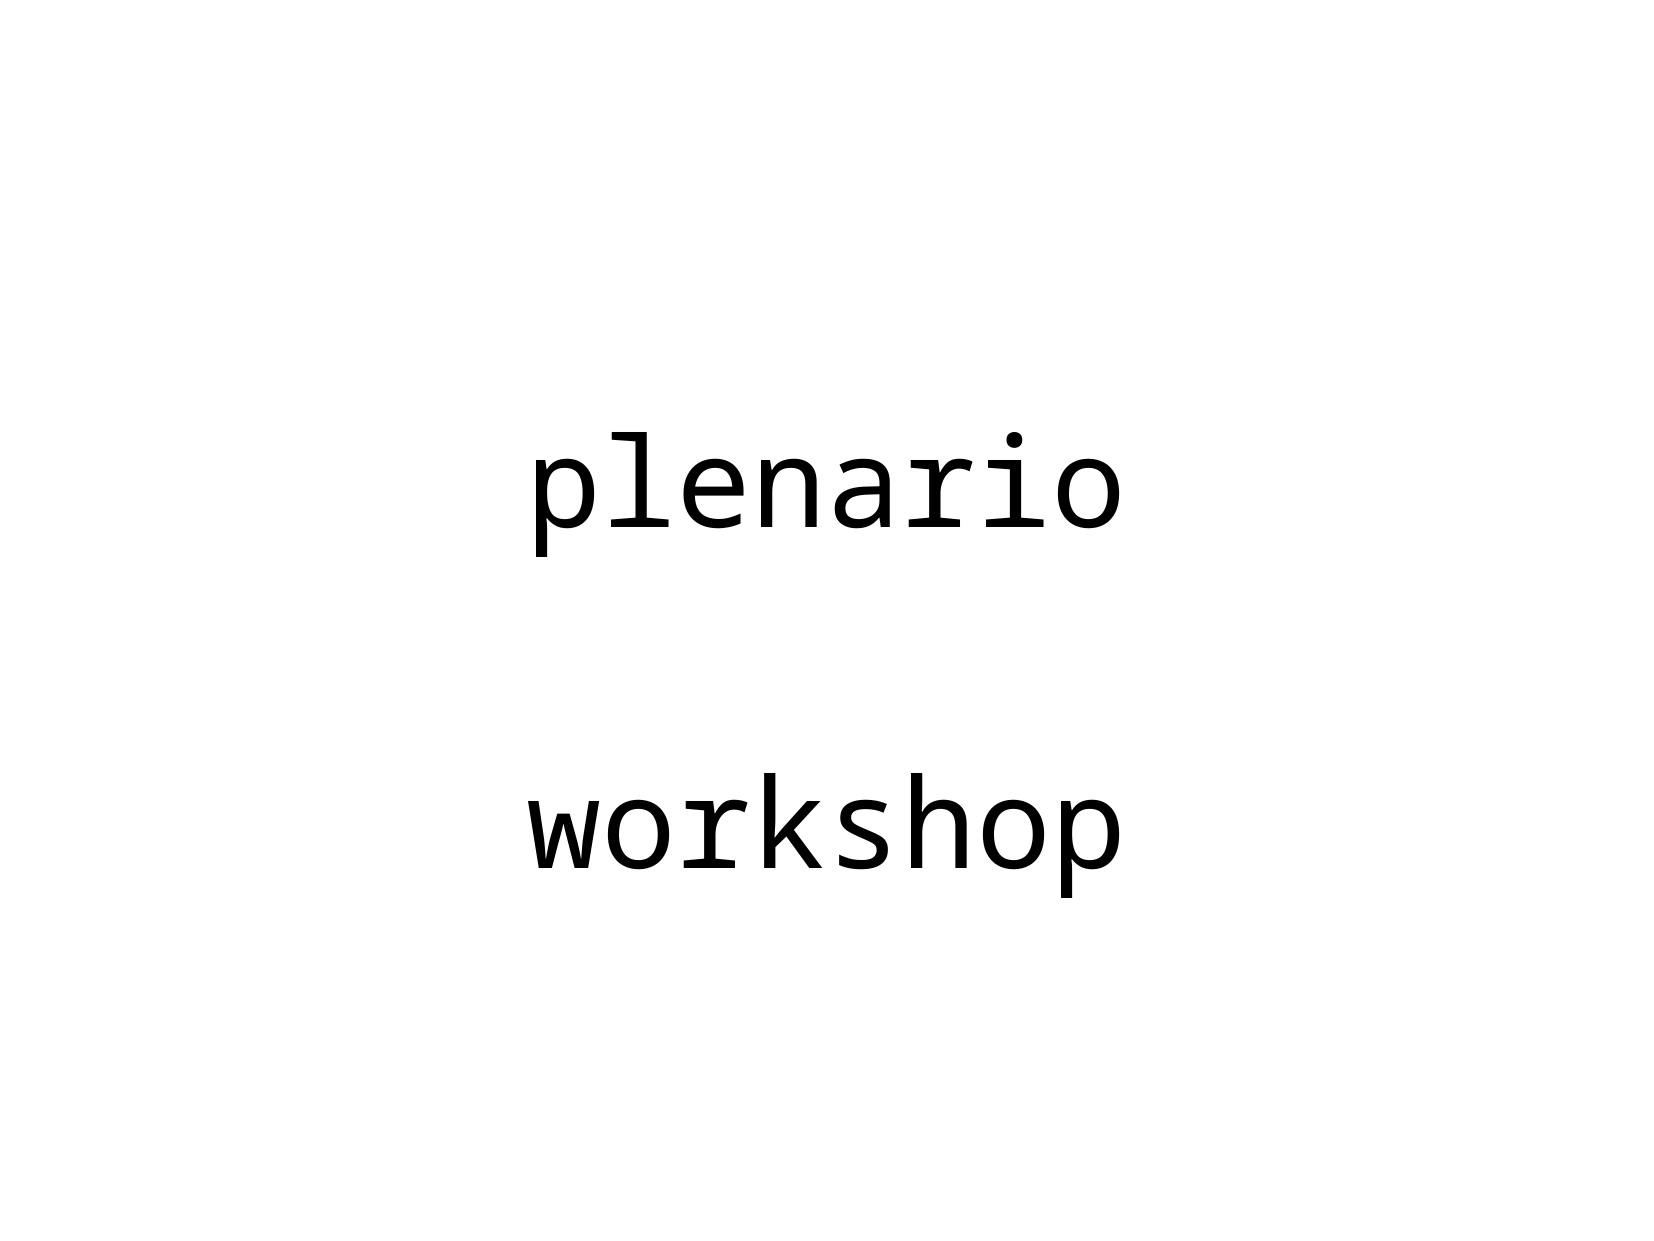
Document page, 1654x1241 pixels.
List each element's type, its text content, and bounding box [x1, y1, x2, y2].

subtitle plenario workshop [82, 290, 1571, 1010]
